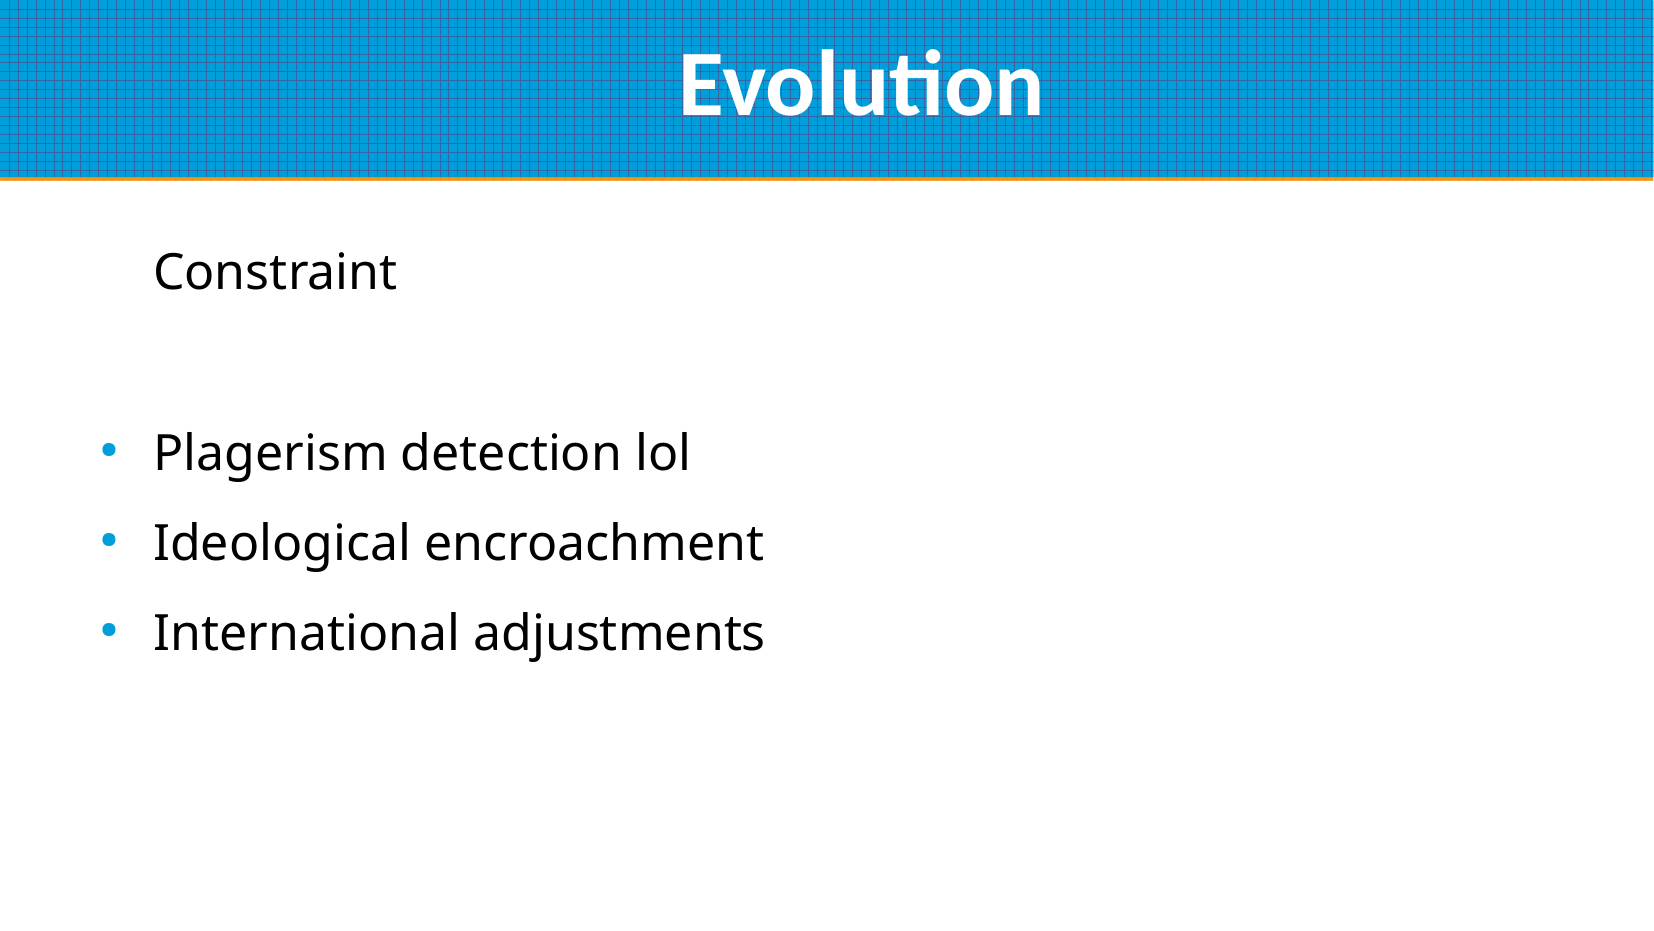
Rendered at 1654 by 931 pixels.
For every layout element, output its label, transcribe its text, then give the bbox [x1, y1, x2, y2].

list Constraint Plagerism detection lol Ideological encroachment International adjustments [82, 236, 1563, 811]
title Evolution [82, 14, 1571, 171]
